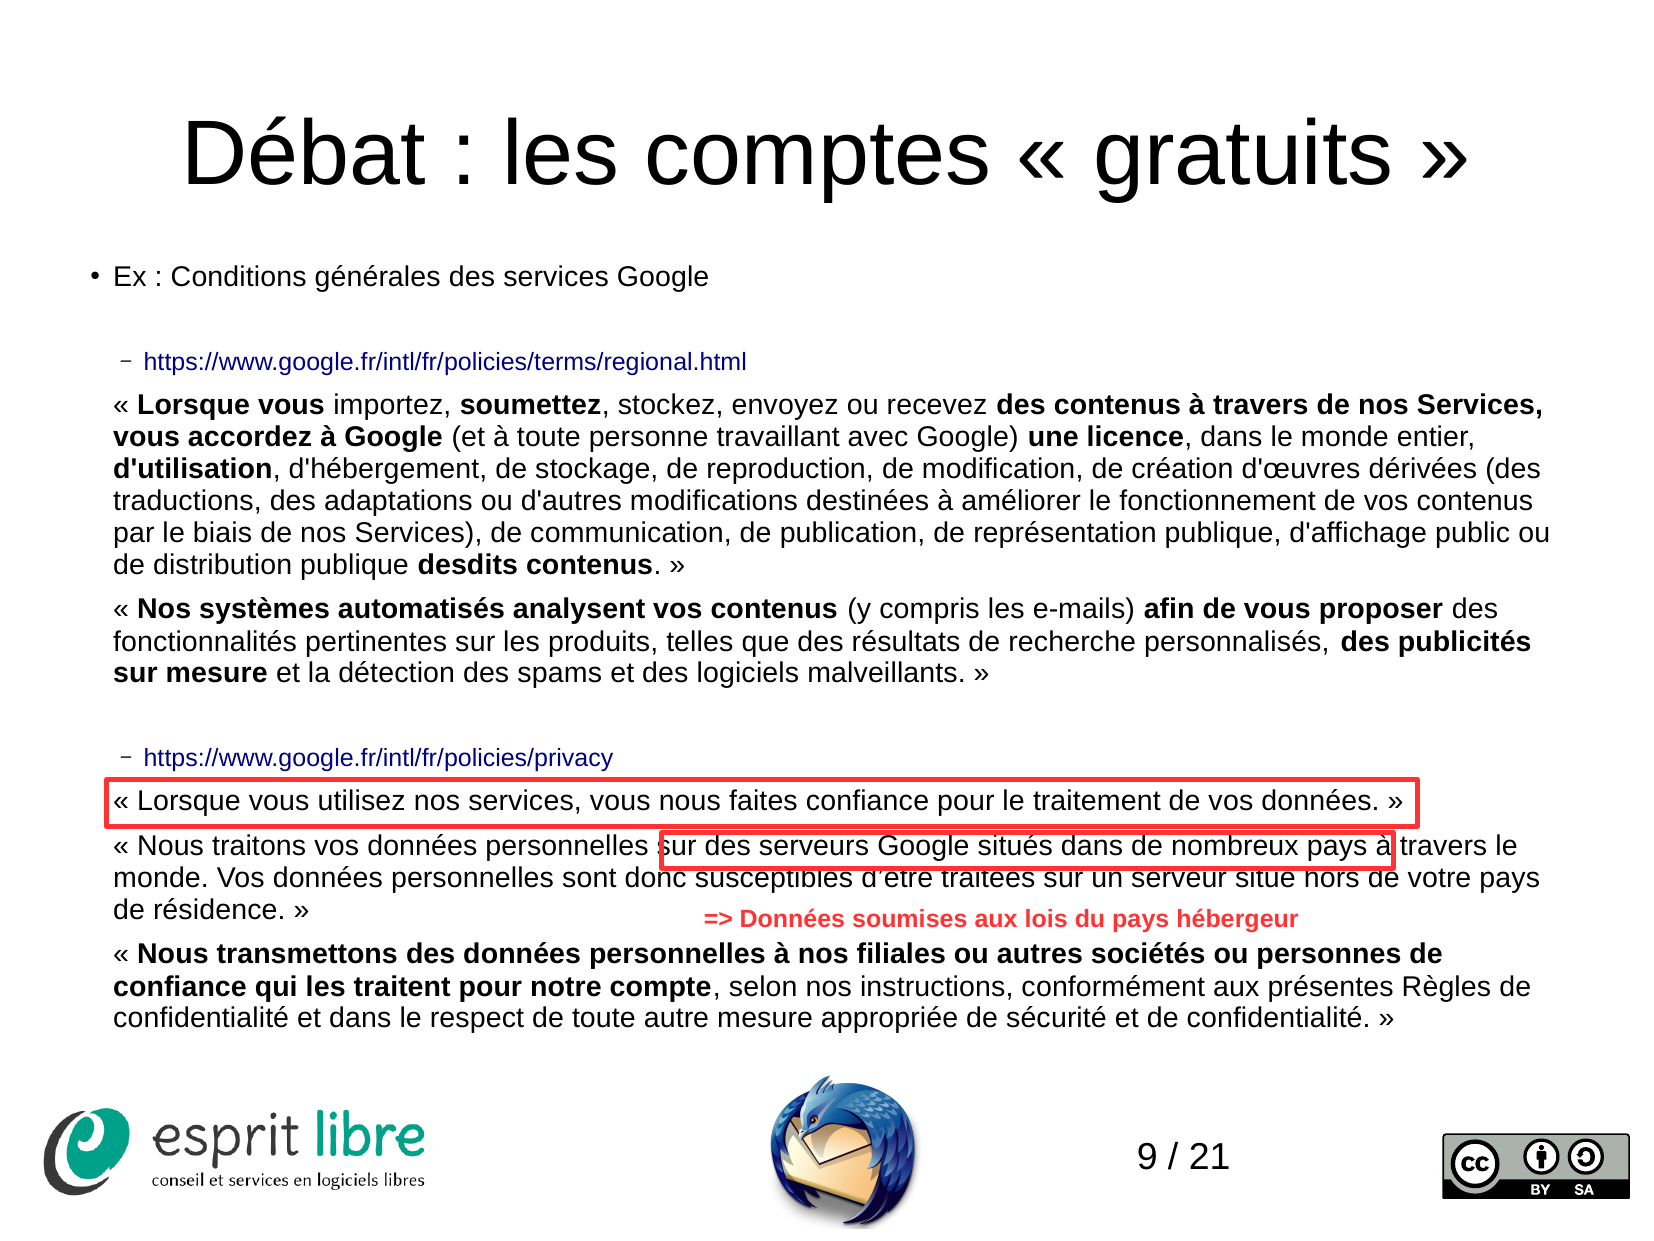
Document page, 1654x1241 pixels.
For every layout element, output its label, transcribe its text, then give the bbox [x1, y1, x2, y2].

picture [0, 1009, 480, 1241]
picture [767, 1074, 922, 1229]
title Débat : les comptes « gratuits » [82, 49, 1571, 257]
list Ex : Conditions générales des services Google https://www.google.fr/intl/fr/policies/terms/regional.html « Lorsque vous importez, soumettez, stockez, envoyez ou recevez des contenus à travers de nos Services, vous accordez à Google (et à toute personne travaillant avec Google) une licence, dans le monde entier, d'utilisation, d'hébergement, de stockage, de reproduction, de modification, de création d'œuvres dérivées (des traductions, des adaptations ou d'autres modifications destinées à améliorer le fonctionnement de vos contenus par le biais de nos Services), de communication, de publication, de représentation publique, d'affichage public ou de distribution publique desdits contenus. » « Nos systèmes automatisés analysent vos contenus (y compris les e-mails) afin de vous proposer des fonctionnalités pertinentes sur les produits, telles que des résultats de recherche personnalisés, des publicités sur mesure et la détection des spams et des logiciels malveillants. » https://www.google.fr/intl/fr/policies/privacy « Lorsque vous utilisez nos services, vous nous faites confiance pour le traitement de vos données. » « Nous traitons vos données personnelles sur des serveurs Google situés dans de nombreux pays à travers le monde. Vos données personnelles sont donc susceptibles d’être traitées sur un serveur situé hors de votre pays de résidence. » « Nous transmettons des données personnelles à nos filiales ou autres sociétés ou personnes de confiance qui les traitent pour notre compte, selon nos instructions, conformément aux présentes Règles de confidentialité et dans le respect de toute autre mesure appropriée de sécurité et de confidentialité. » [82, 260, 1571, 1046]
text_box => Données soumises aux lois du pays hébergeur [688, 897, 1382, 941]
